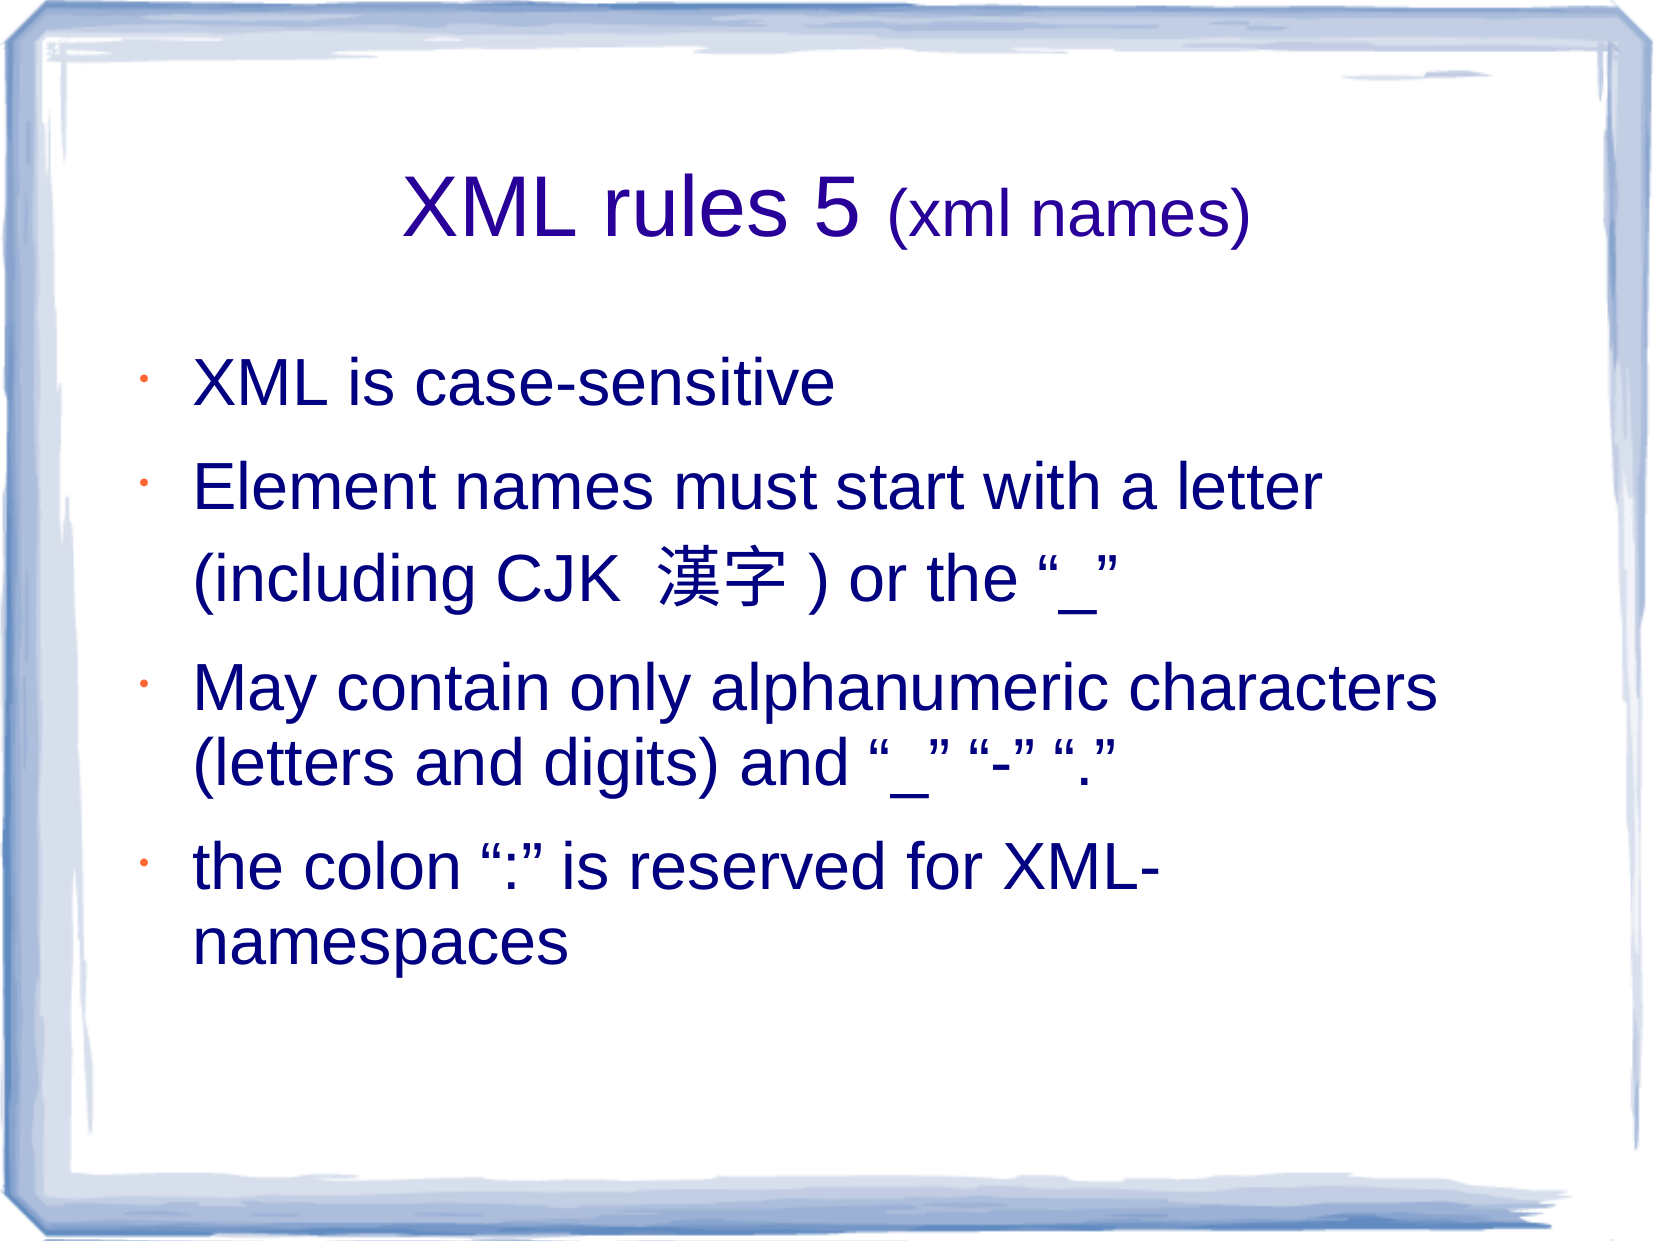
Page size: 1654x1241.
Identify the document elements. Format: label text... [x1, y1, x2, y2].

list XML is case-sensitive Element names must start with a letter (including CJK 漢字) or the “_” May contain only alphanumeric characters (letters and digits) and “_” “-” “.” the colon “:” is reserved for XML-namespaces [121, 344, 1534, 1177]
picture [0, 0, 1654, 1241]
title XML rules 5 (xml names) [121, 102, 1534, 311]
